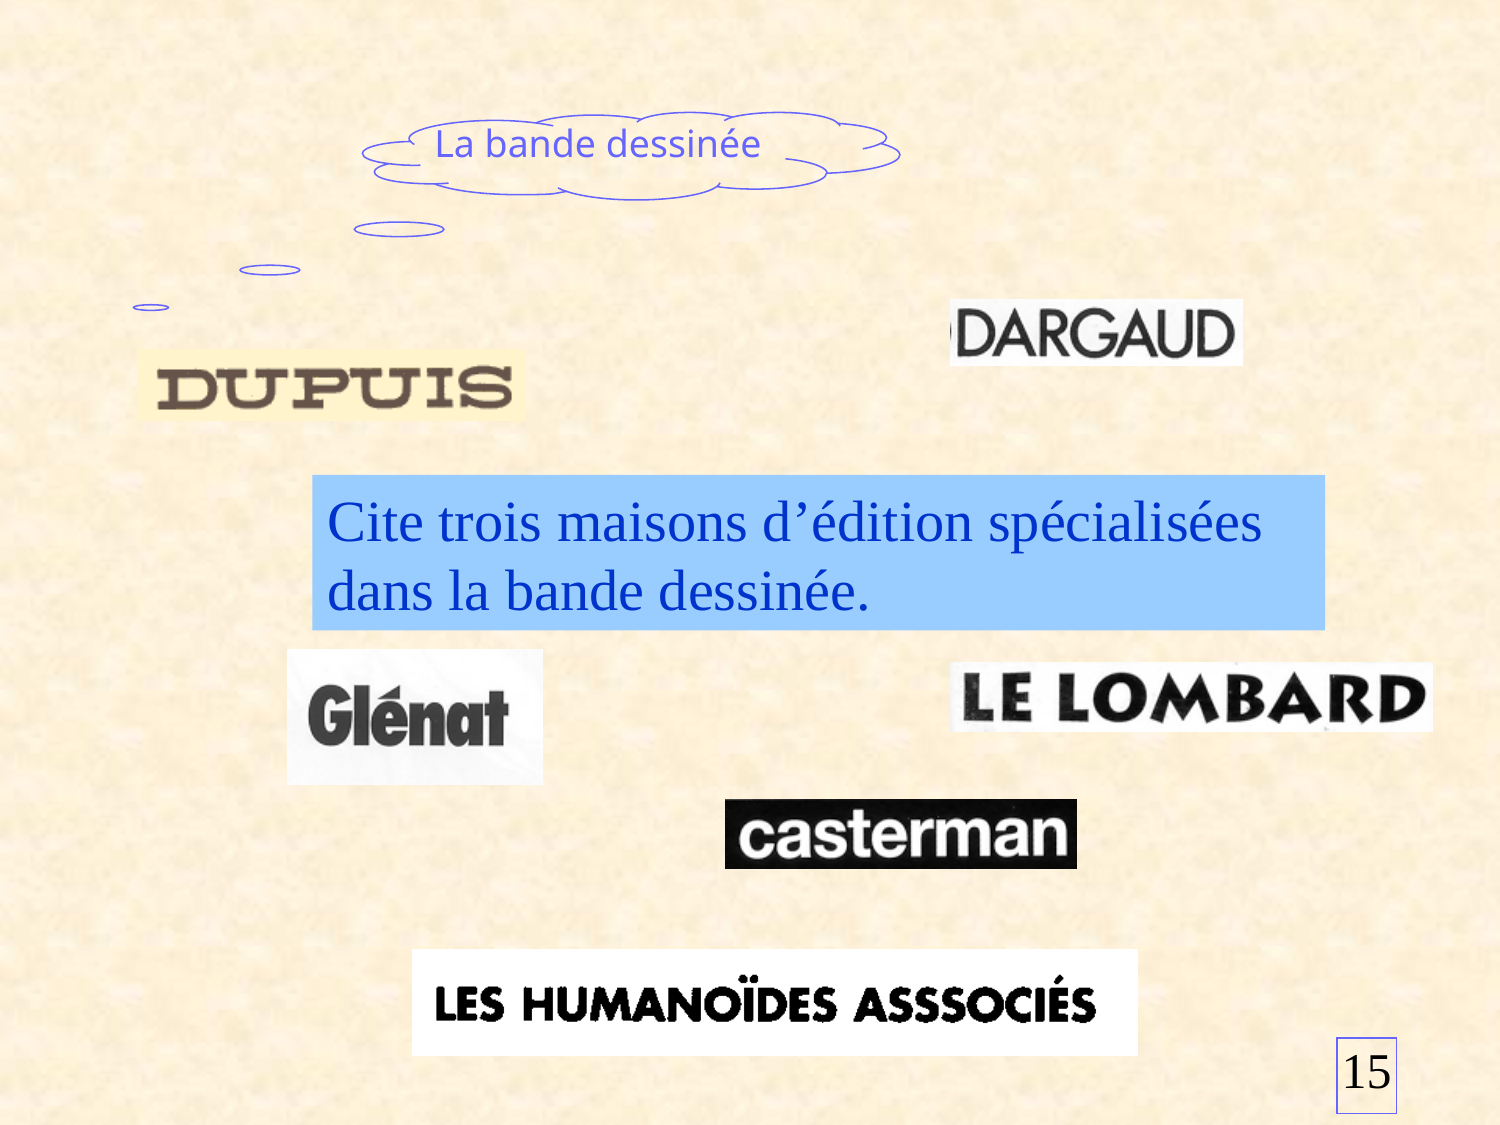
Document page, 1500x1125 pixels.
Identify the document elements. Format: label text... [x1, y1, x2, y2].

text_box Cite trois maisons d’édition spécialisées dans la bande dessinée. [312, 474, 1326, 631]
picture [0, 0, 1500, 1125]
